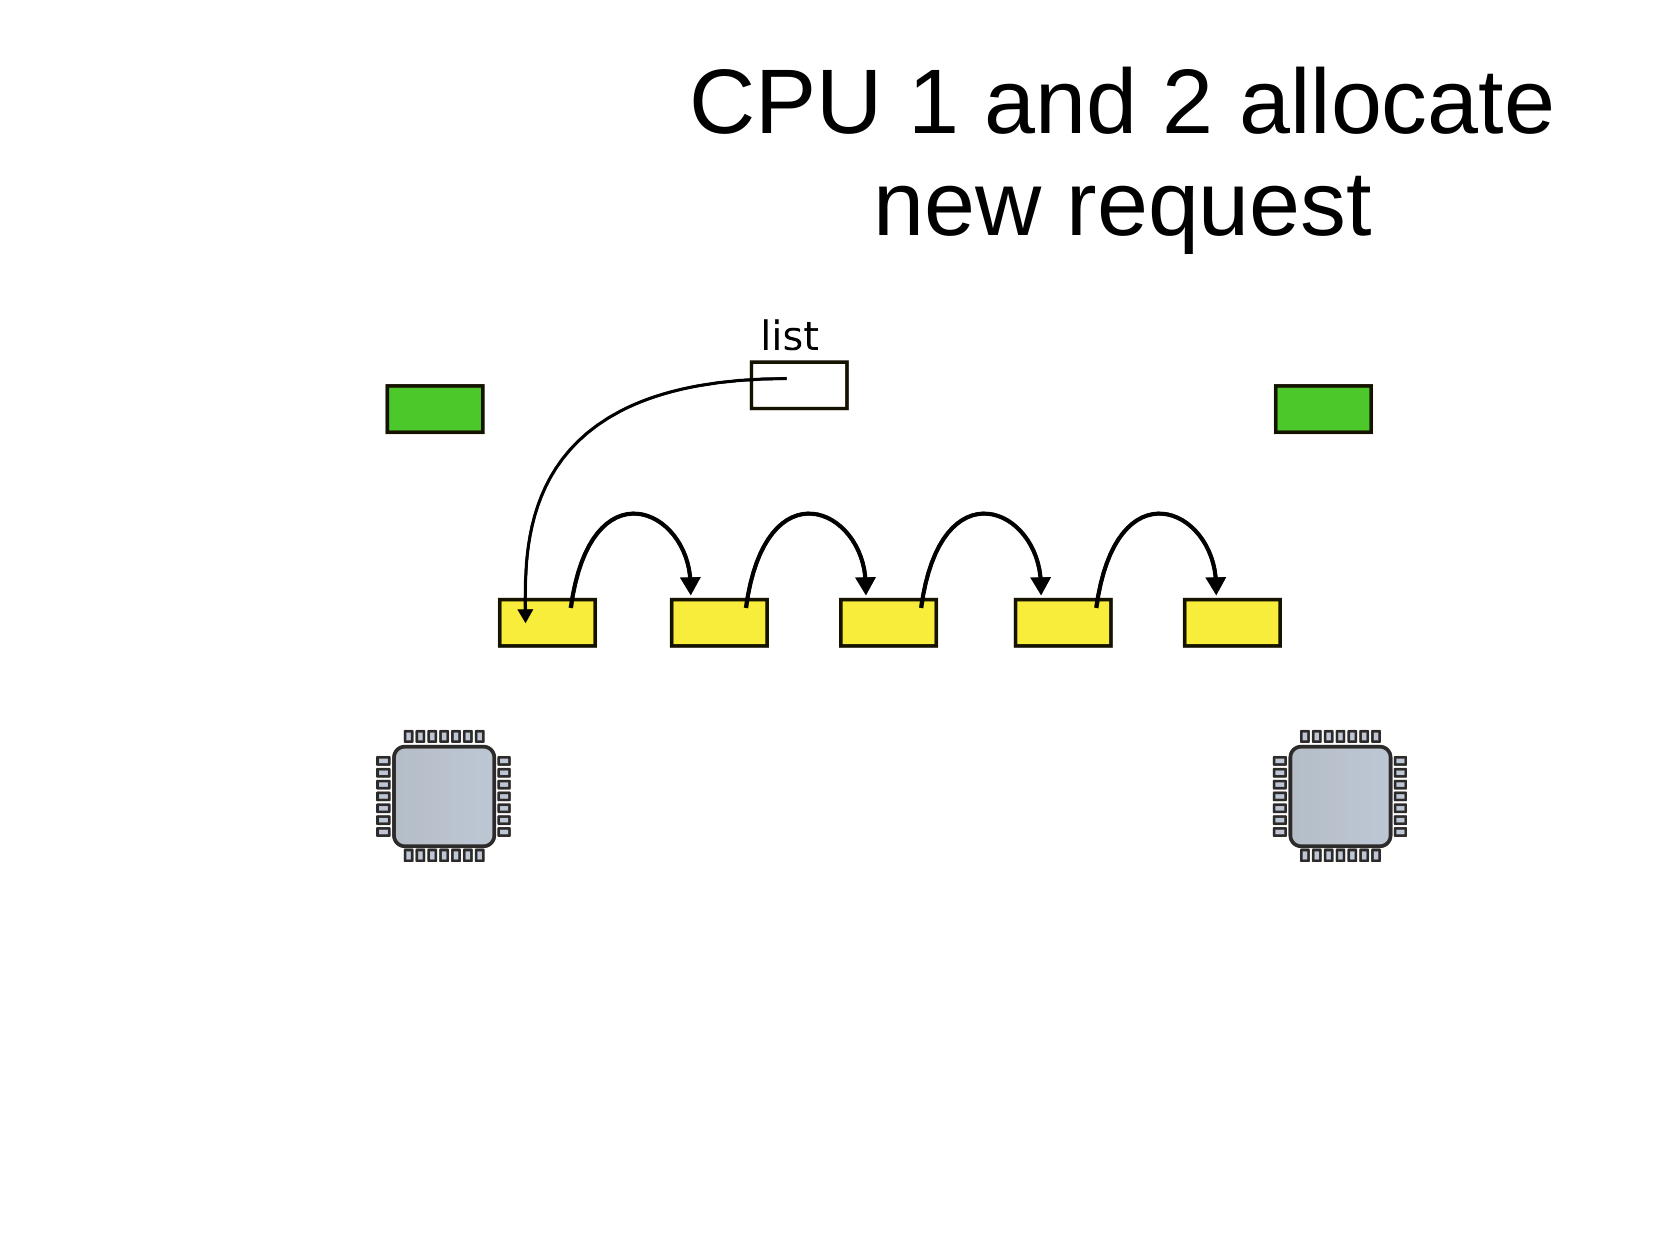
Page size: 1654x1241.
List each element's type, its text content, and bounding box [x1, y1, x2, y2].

picture [376, 319, 1407, 862]
title CPU 1 and 2 allocate new request [675, 49, 1571, 257]
